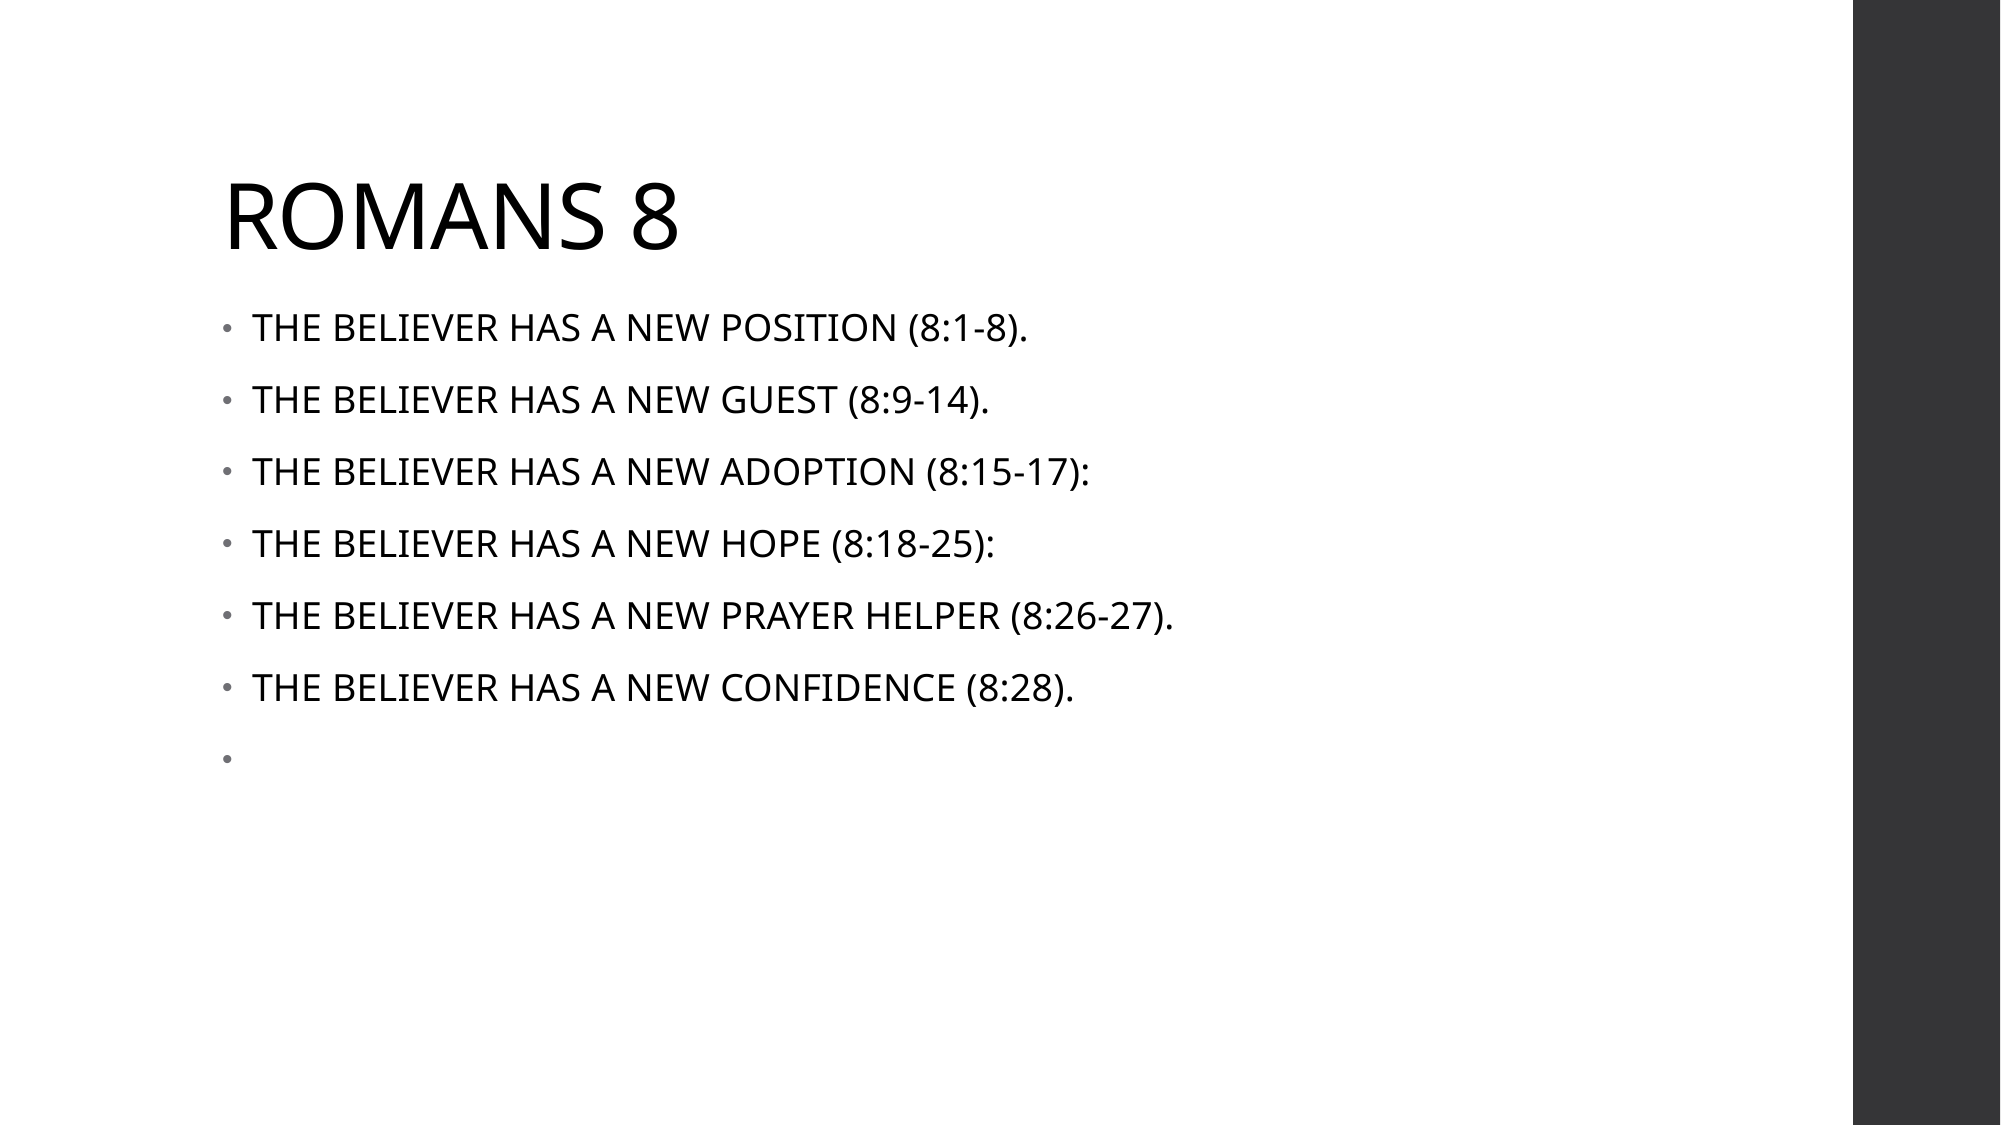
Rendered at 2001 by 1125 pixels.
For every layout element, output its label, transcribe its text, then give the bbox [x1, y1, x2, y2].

title ROMANS 8 [206, 60, 1797, 278]
list THE BELIEVER HAS A NEW POSITION (8:1-8). THE BELIEVER HAS A NEW GUEST (8:9-14). THE BELIEVER HAS A NEW ADOPTION (8:15-17): THE BELIEVER HAS A NEW HOPE (8:18-25): THE BELIEVER HAS A NEW PRAYER HELPER (8:26-27). THE BELIEVER HAS A NEW CONFIDENCE (8:28). [206, 299, 1617, 1014]
